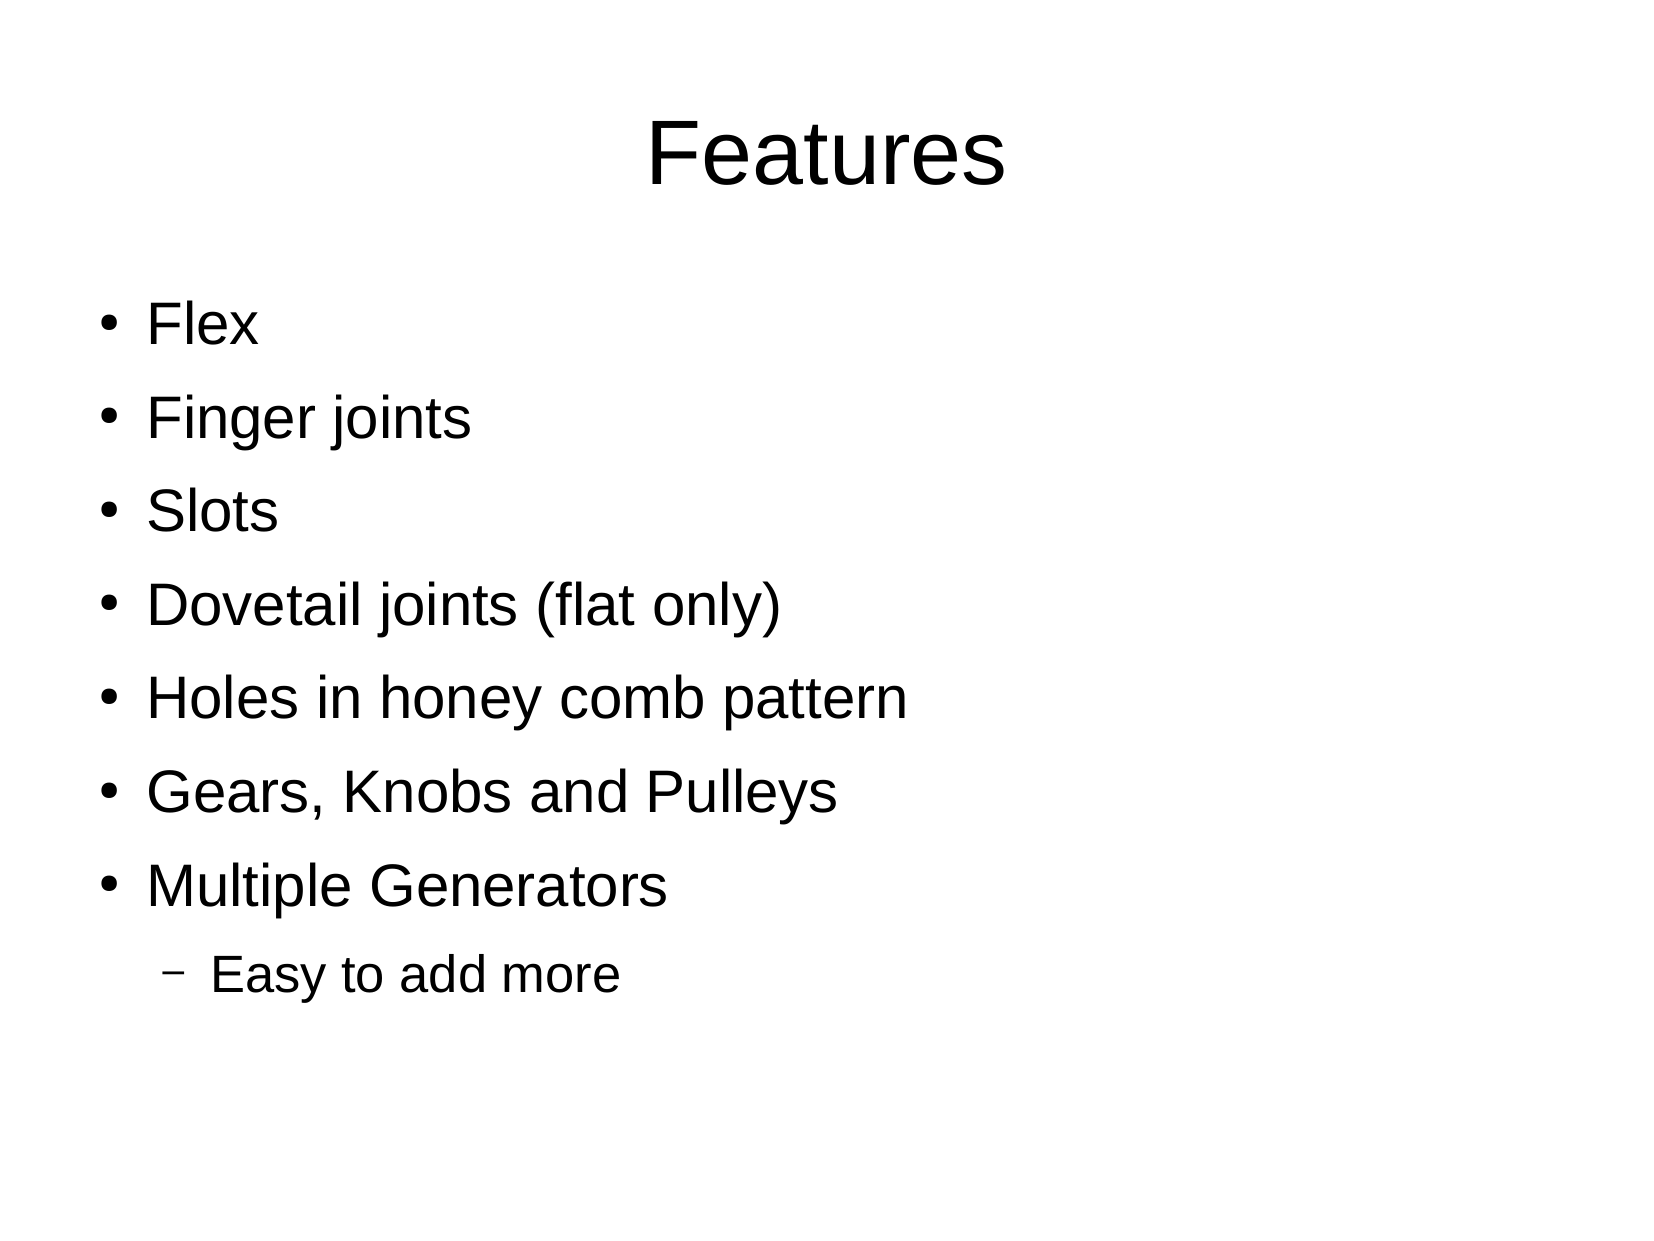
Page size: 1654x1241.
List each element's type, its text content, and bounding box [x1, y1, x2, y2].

list Flex Finger joints Slots Dovetail joints (flat only) Holes in honey comb pattern Gears, Knobs and Pulleys Multiple Generators Easy to add more [82, 290, 1571, 1010]
title Features [82, 49, 1571, 257]
